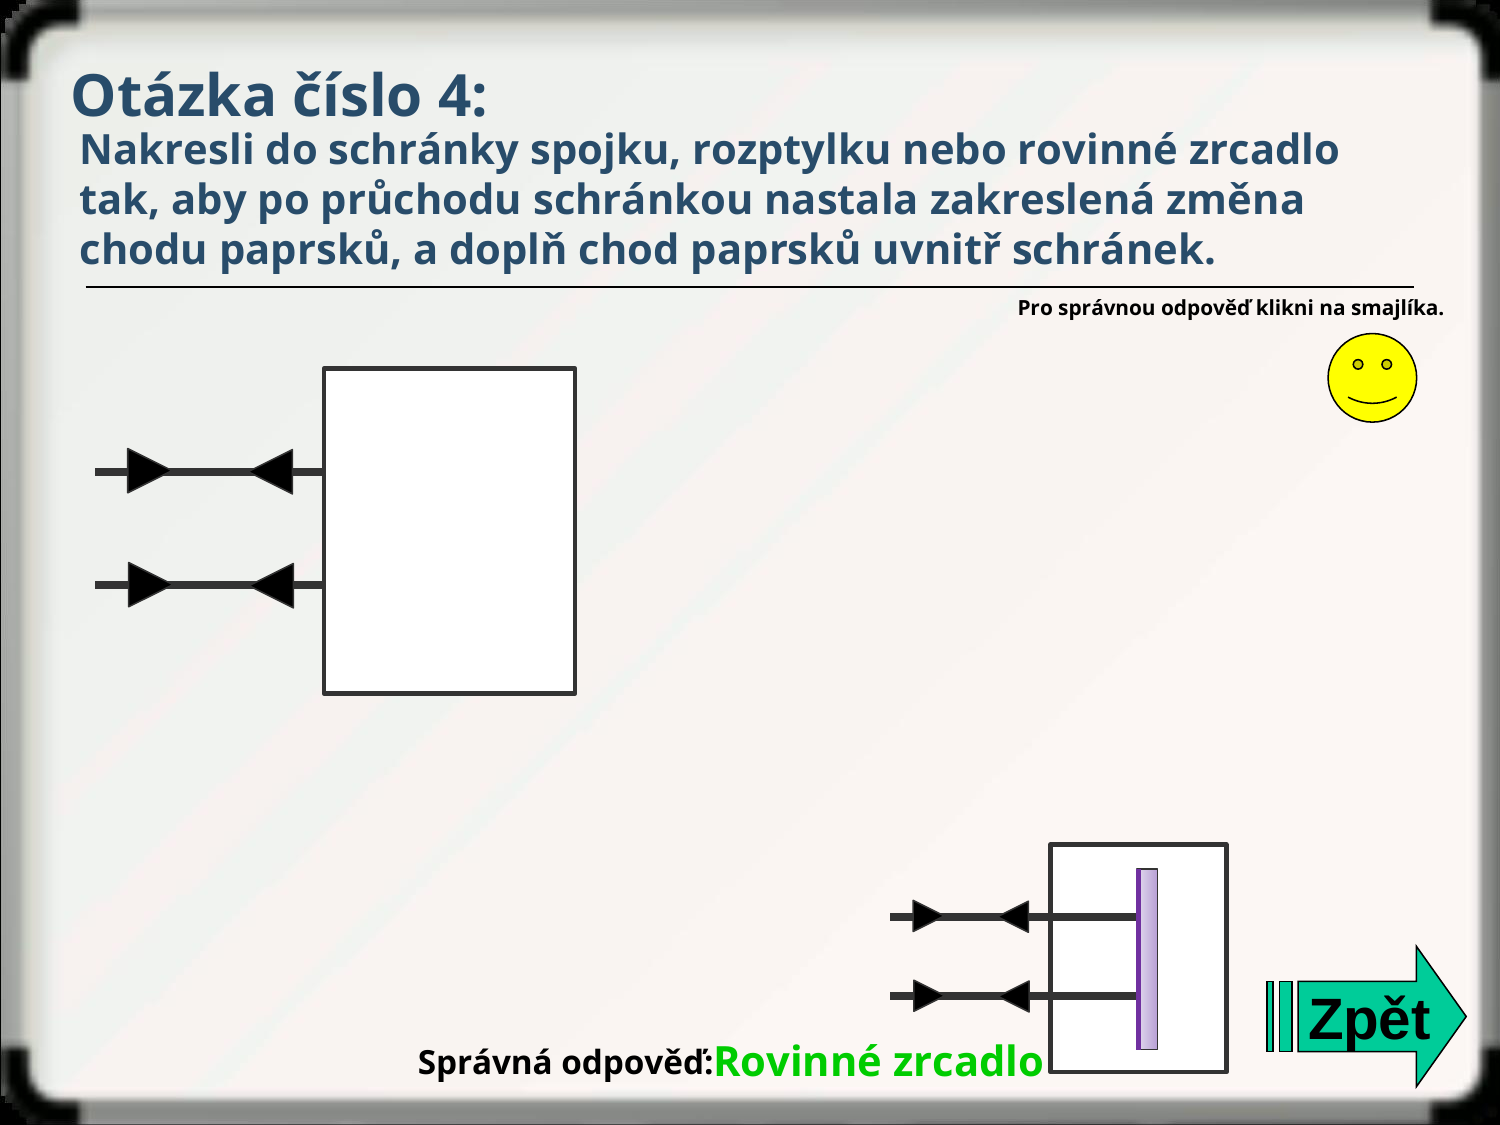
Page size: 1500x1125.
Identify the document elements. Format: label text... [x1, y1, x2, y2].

text_box Otázka číslo 4: [55, 54, 1391, 149]
picture [0, 0, 1500, 1125]
text_box [998, 980, 1030, 1013]
text_box [127, 448, 173, 493]
text_box [248, 563, 294, 608]
text_box Zpět [1298, 946, 1467, 1087]
text_box [248, 449, 293, 494]
text_box [128, 562, 174, 607]
text_box [1328, 333, 1417, 423]
text_box Správná odpověď: [403, 1014, 802, 1109]
text_box [997, 901, 1029, 933]
text_box [1050, 921, 1136, 992]
text_box [323, 368, 575, 694]
text_box [1050, 844, 1227, 1073]
text_box Zpět [1267, 981, 1273, 1052]
text_box [913, 980, 945, 1012]
text_box Nakresli do schránky spojku, rozptylku nebo rovinné zrcadlo tak, aby po průchodu schránkou nastala zakreslená změna chodu paprsků, a doplň chod paprsků uvnitř schránek. [65, 150, 1400, 246]
text_box Rovinné zrcadlo [698, 1018, 1068, 1102]
text_box Pro správnou odpověď klikni na smajlíka. [1002, 259, 1464, 355]
text_box [913, 900, 945, 932]
text_box Zpět [1279, 981, 1292, 1052]
